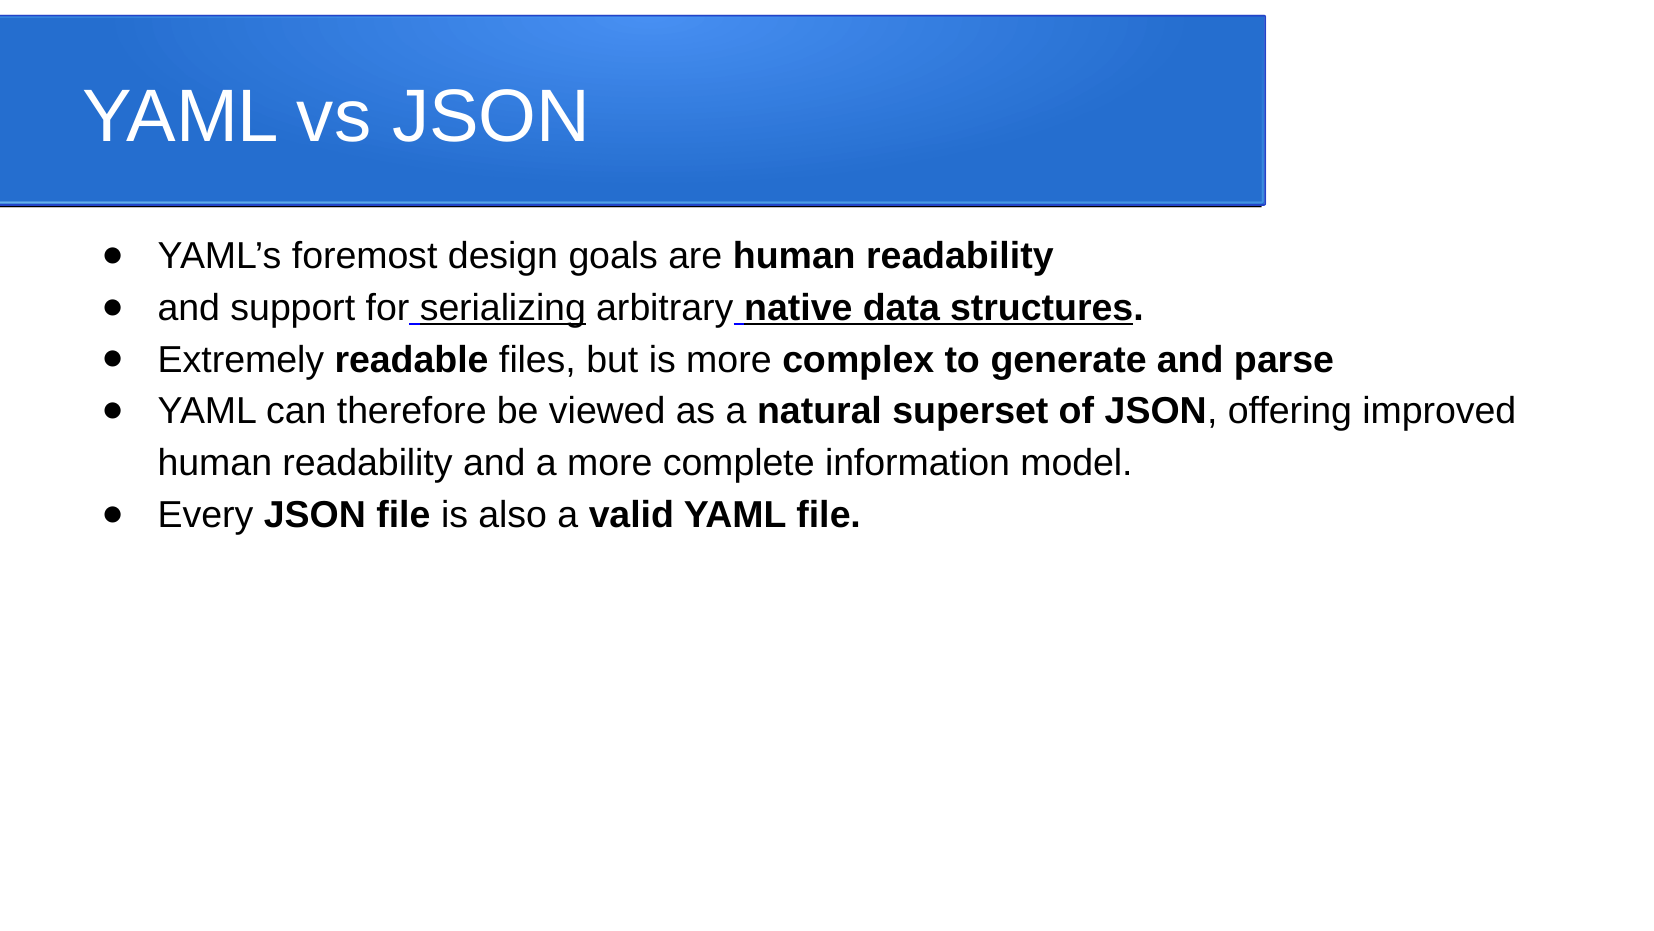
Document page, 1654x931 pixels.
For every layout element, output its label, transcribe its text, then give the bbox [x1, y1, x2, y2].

text_box YAML’s foremost design goals are human readability and support for serializing arbitrary native data structures. Extremely readable files, but is more complex to generate and parse YAML can therefore be viewed as a natural superset of JSON, offering improved human readability and a more complete information model. Every JSON file is also a valid YAML file. [82, 224, 1571, 764]
text_box YAML vs JSON [82, 35, 1235, 189]
picture [0, 13, 1269, 211]
